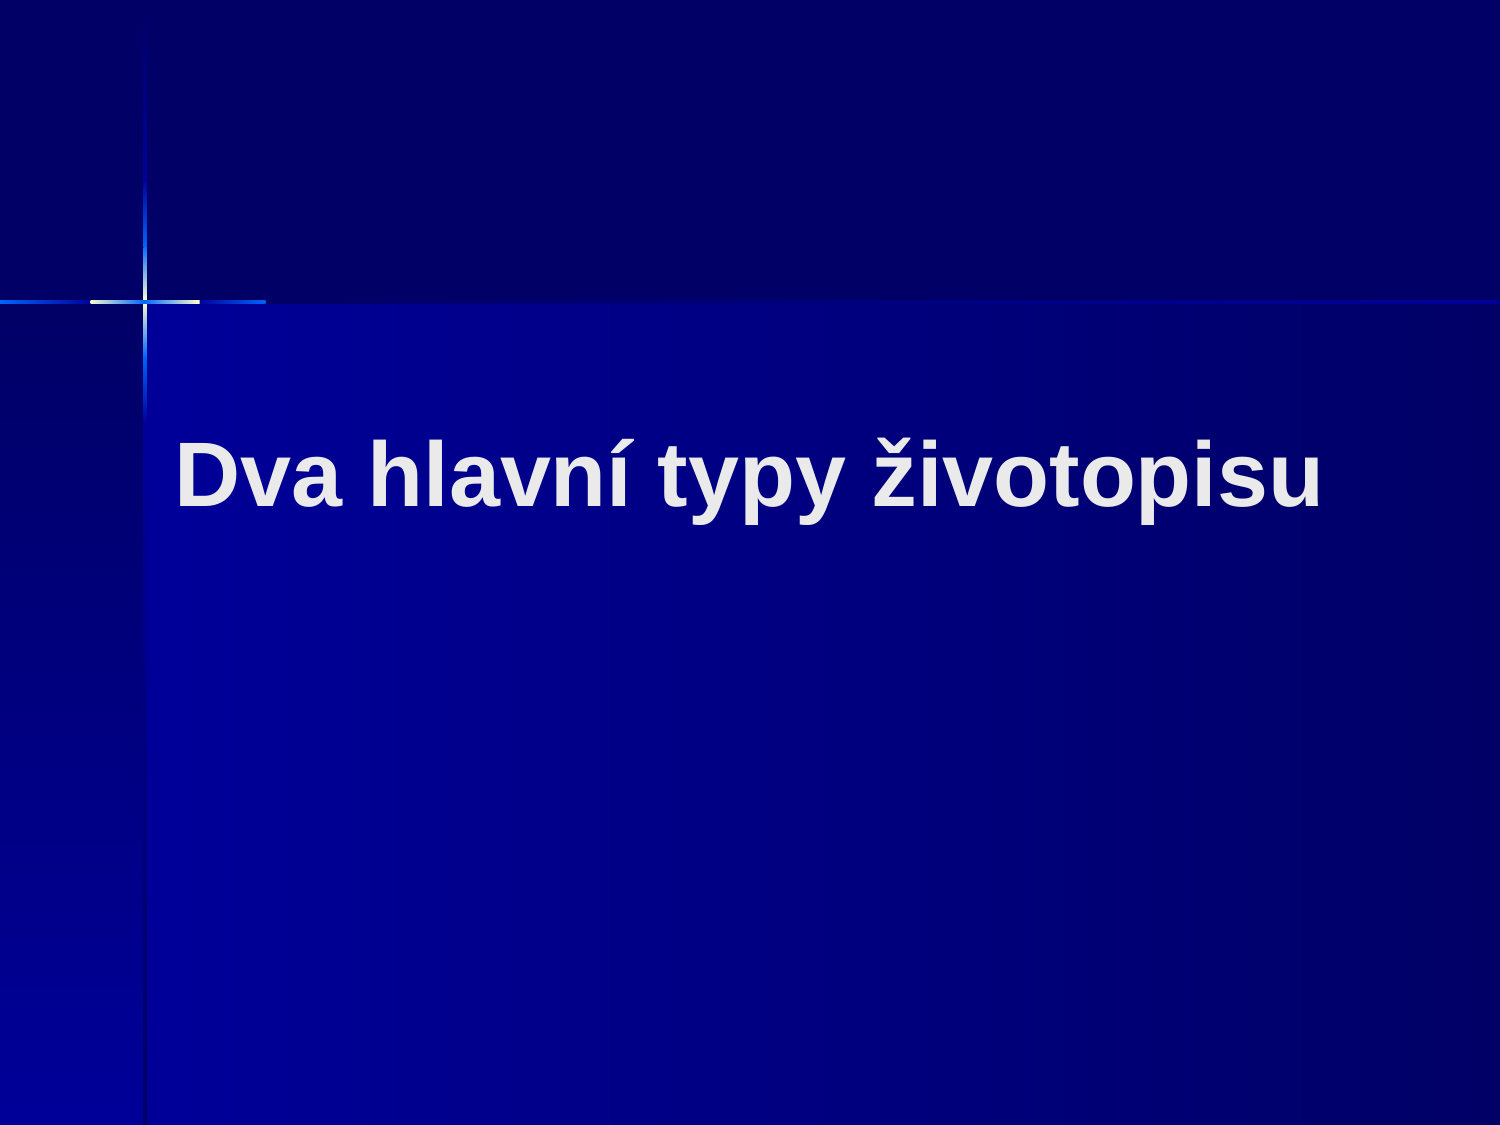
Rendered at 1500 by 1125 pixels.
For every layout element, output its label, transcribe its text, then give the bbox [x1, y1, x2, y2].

title Dva hlavní typy životopisu [112, 349, 1388, 591]
